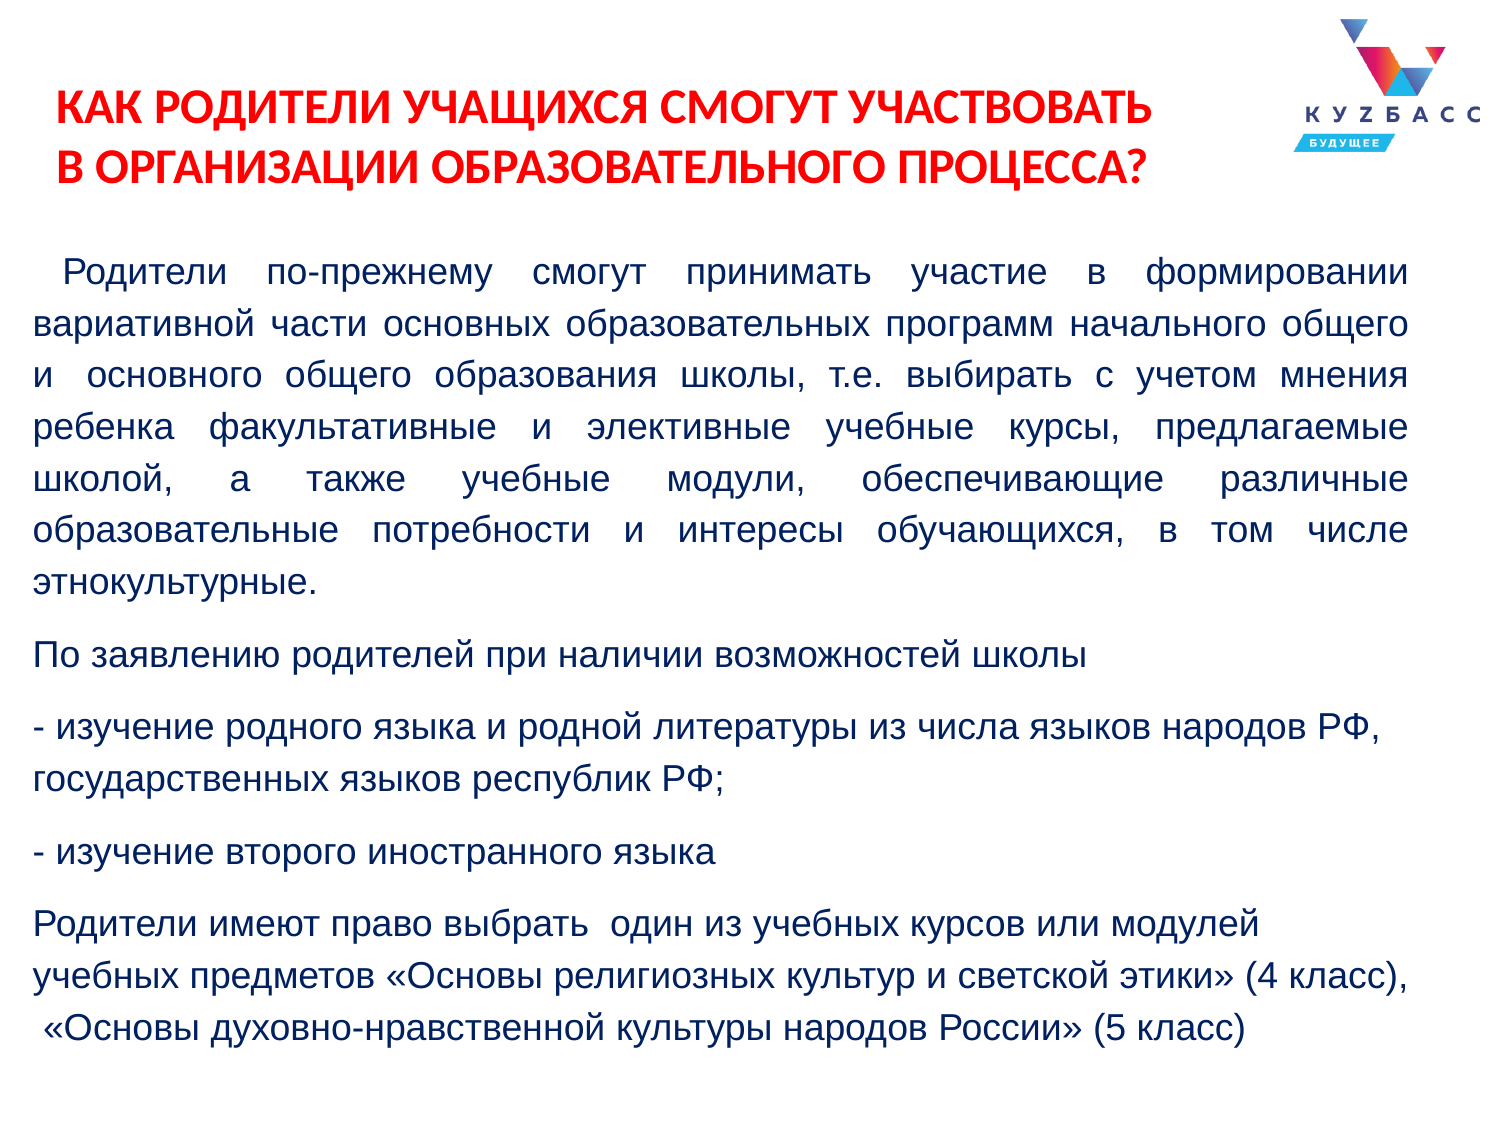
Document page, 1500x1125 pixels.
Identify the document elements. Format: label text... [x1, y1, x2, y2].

picture [1293, 19, 1480, 152]
title КАК РОДИТЕЛИ УЧАЩИХСЯ СМОГУТ УЧАСТВОВАТЬ В ОРГАНИЗАЦИИ ОБРАЗОВАТЕЛЬНОГО ПРОЦЕССА? [41, 39, 1225, 227]
text_box Родители по-прежнему смогут принимать участие в формировании вариативной части основных образовательных программ начального общего и основного общего образования школы, т.е. выбирать с учетом мнения ребенка факультативные и элективные учебные курсы, предлагаемые школой, а также учебные модули, обеспечивающие различные образовательные потребности и интересы обучающихся, в том числе этнокультурные. По заявлению родителей при наличии возможностей школы - изучение родного языка и родной литературы из числа языков народов РФ, государственных языков республик РФ; - изучение второго иностранного языка Родители имеют право выбрать один из учебных курсов или модулей учебных предметов «Основы религиозных культур и светской этики» (4 класс), «Основы духовно-нравственной культуры народов России» (5 класс) [17, 232, 1430, 1059]
